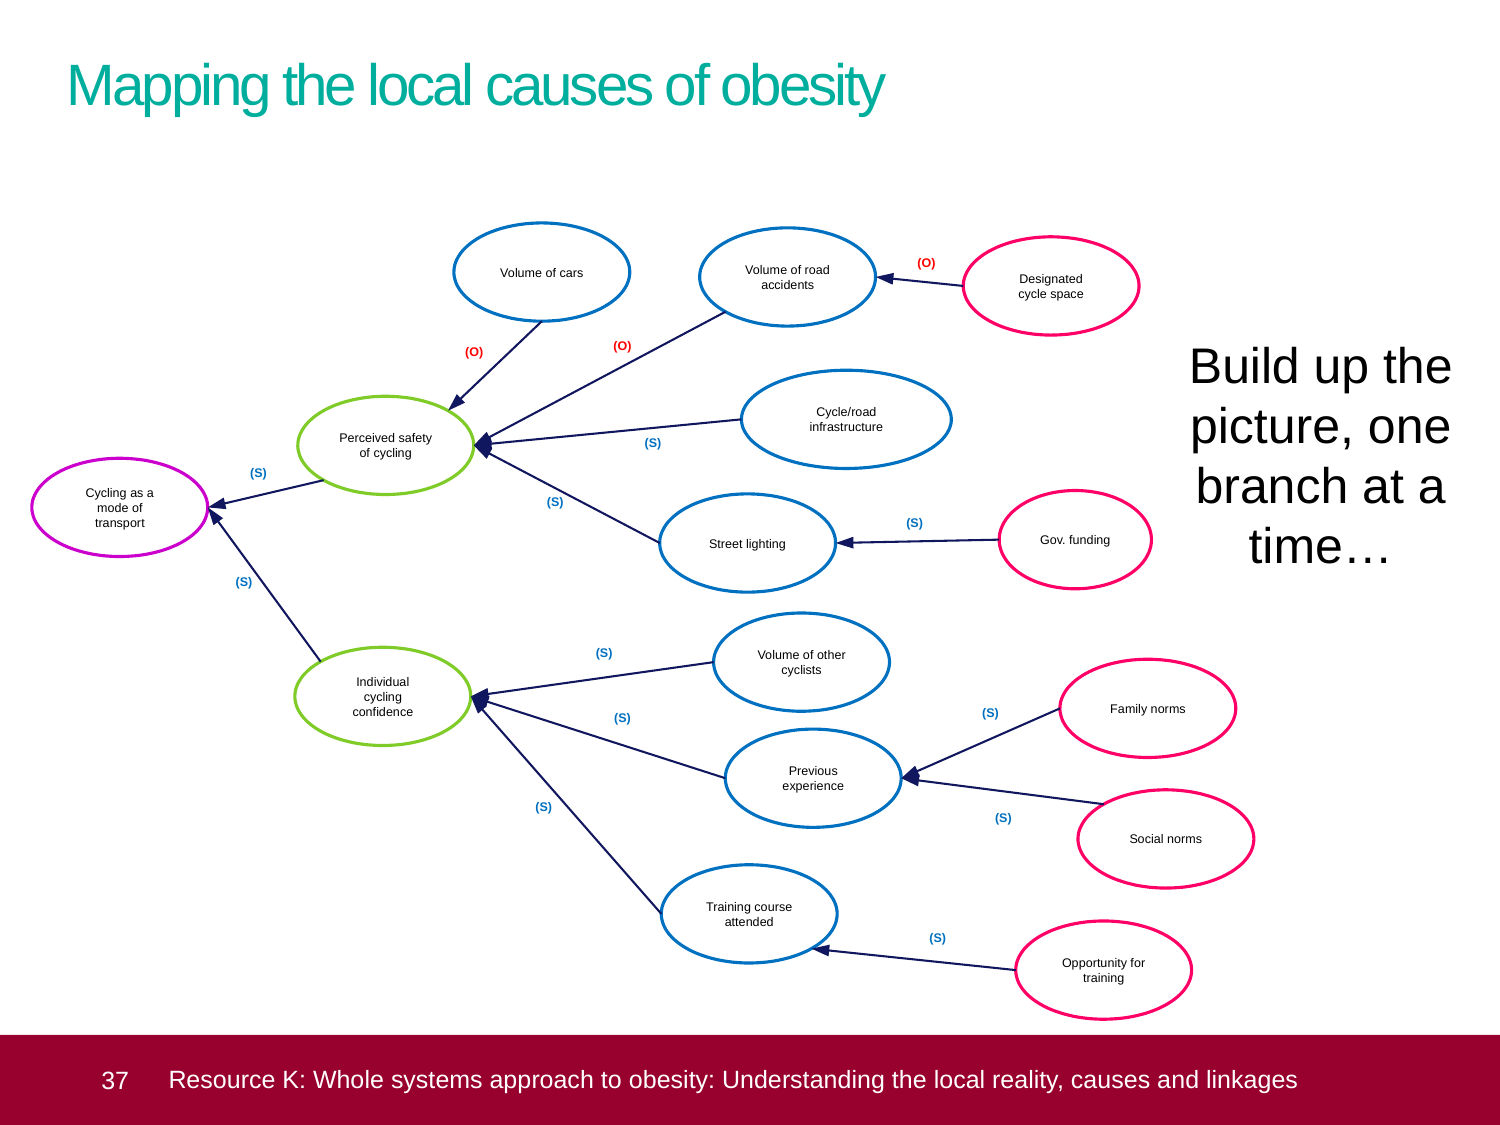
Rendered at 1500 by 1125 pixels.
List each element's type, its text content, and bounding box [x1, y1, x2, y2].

text_box [0, 1034, 1500, 1125]
text_box (S) [980, 795, 1027, 832]
text_box (O) [902, 247, 951, 277]
text_box (S) [891, 500, 938, 538]
text_box Perceived safety of cycling [297, 396, 474, 495]
text_box (S) [967, 690, 1014, 728]
text_box Volume of cars [453, 222, 630, 322]
text_box Gov. funding [999, 490, 1151, 589]
text_box Build up the picture, one branch at a time… [1151, 326, 1490, 563]
text_box (O) [450, 336, 499, 366]
text_box Family norms [1059, 659, 1236, 758]
text_box Cycling as a mode of transport [31, 458, 208, 557]
text_box Training course attended [661, 864, 838, 964]
text_box (S) [221, 559, 268, 597]
text_box (S) [235, 450, 282, 488]
text_box (S) [532, 479, 579, 517]
title Mapping the local causes of obesity [66, 46, 1384, 154]
text_box (S) [520, 784, 567, 821]
text_box Resource K: Whole systems approach to obesity: Understanding the local reality, causes and linkages [140, 1044, 1464, 1112]
text_box Individual cycling confidence [294, 647, 471, 746]
text_box Cycle/road infrastructure [741, 370, 952, 469]
text_box Volume of road accidents [699, 227, 876, 327]
text_box Opportunity for training [1015, 920, 1192, 1020]
text_box (S) [581, 630, 628, 667]
text_box Previous experience [725, 729, 902, 828]
text_box Street lighting [659, 493, 836, 593]
text_box (S) [630, 420, 677, 458]
text_box (S) [914, 915, 961, 952]
text_box (S) [599, 695, 646, 733]
text_box Volume of other cyclists [713, 612, 890, 712]
text_box (O) [598, 331, 647, 361]
text_box Designated cycle space [963, 236, 1140, 336]
text_box Social norms [1077, 789, 1254, 889]
